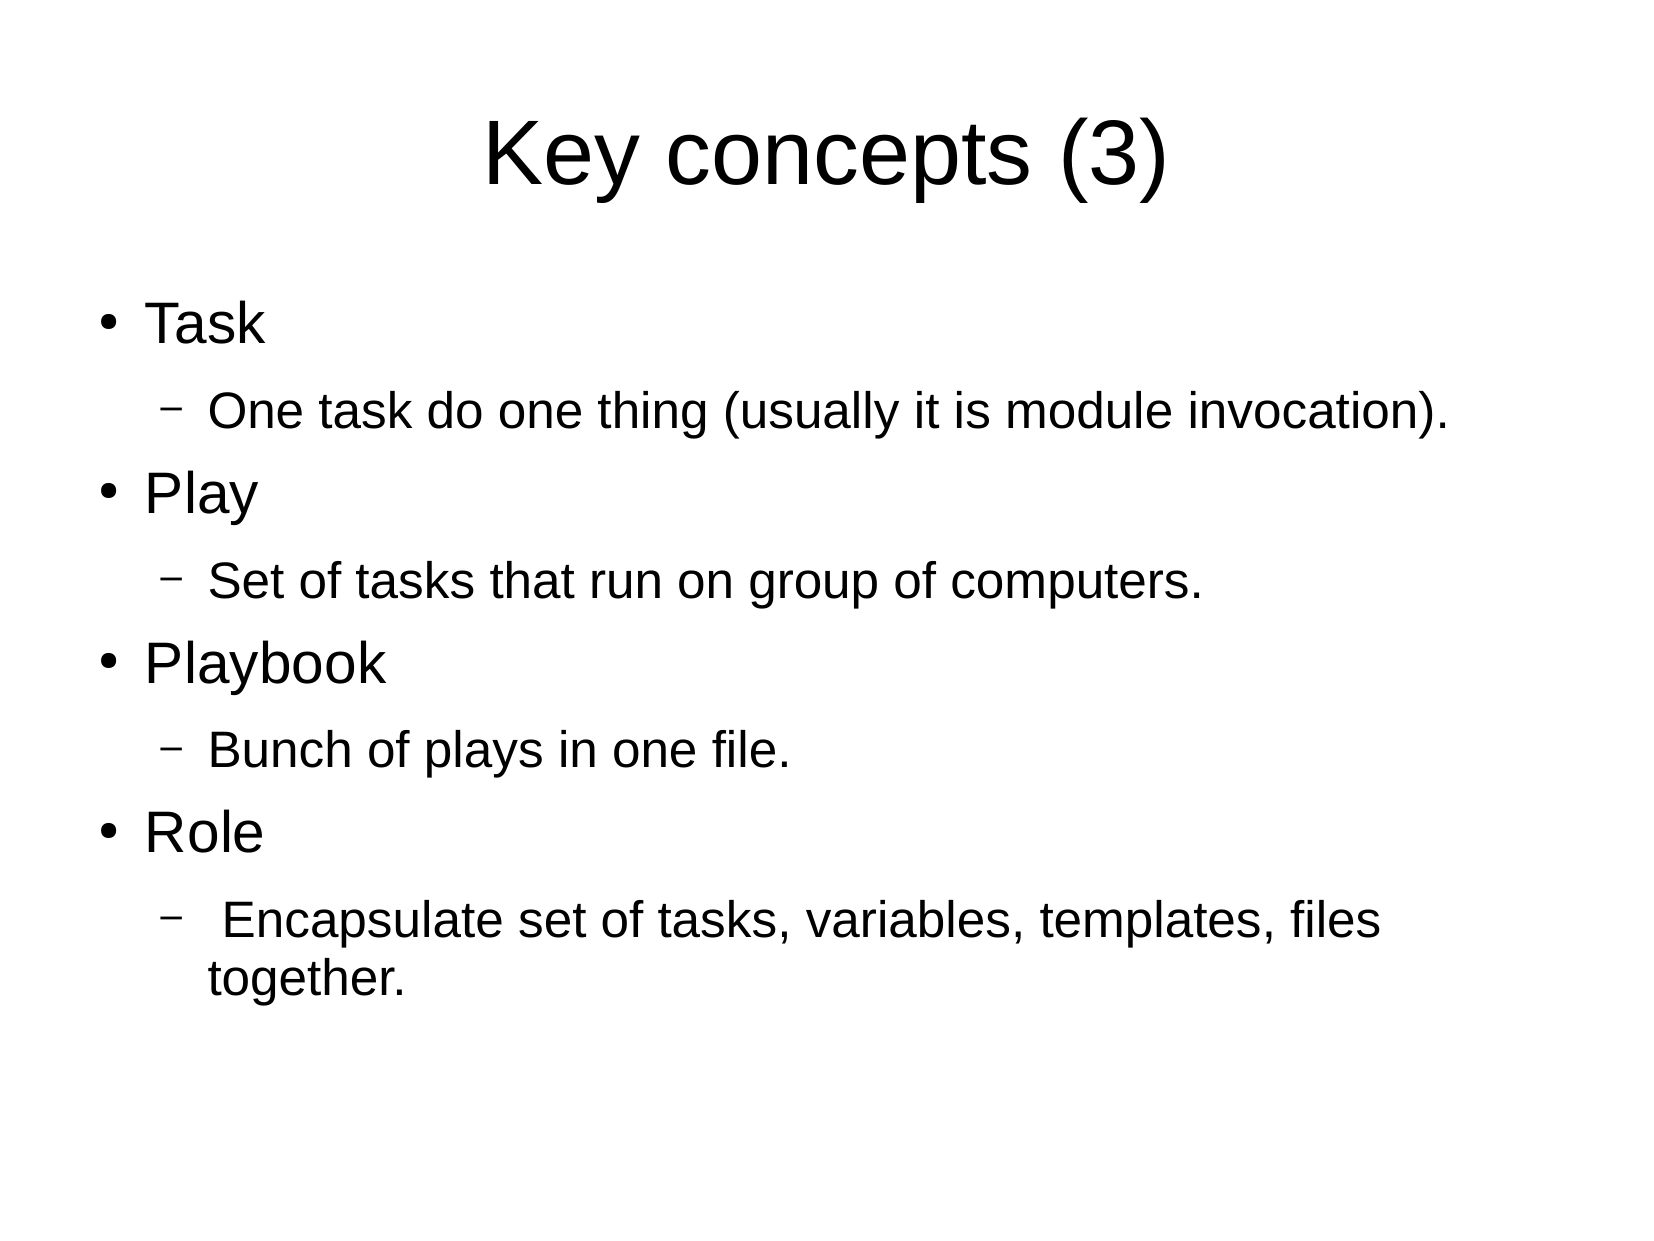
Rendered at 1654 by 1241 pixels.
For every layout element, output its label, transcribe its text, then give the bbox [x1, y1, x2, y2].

list Task One task do one thing (usually it is module invocation). Play Set of tasks that run on group of computers. Playbook Bunch of plays in one file. Role Encapsulate set of tasks, variables, templates, files together. [82, 290, 1571, 1010]
title Key concepts (3) [82, 49, 1571, 257]
